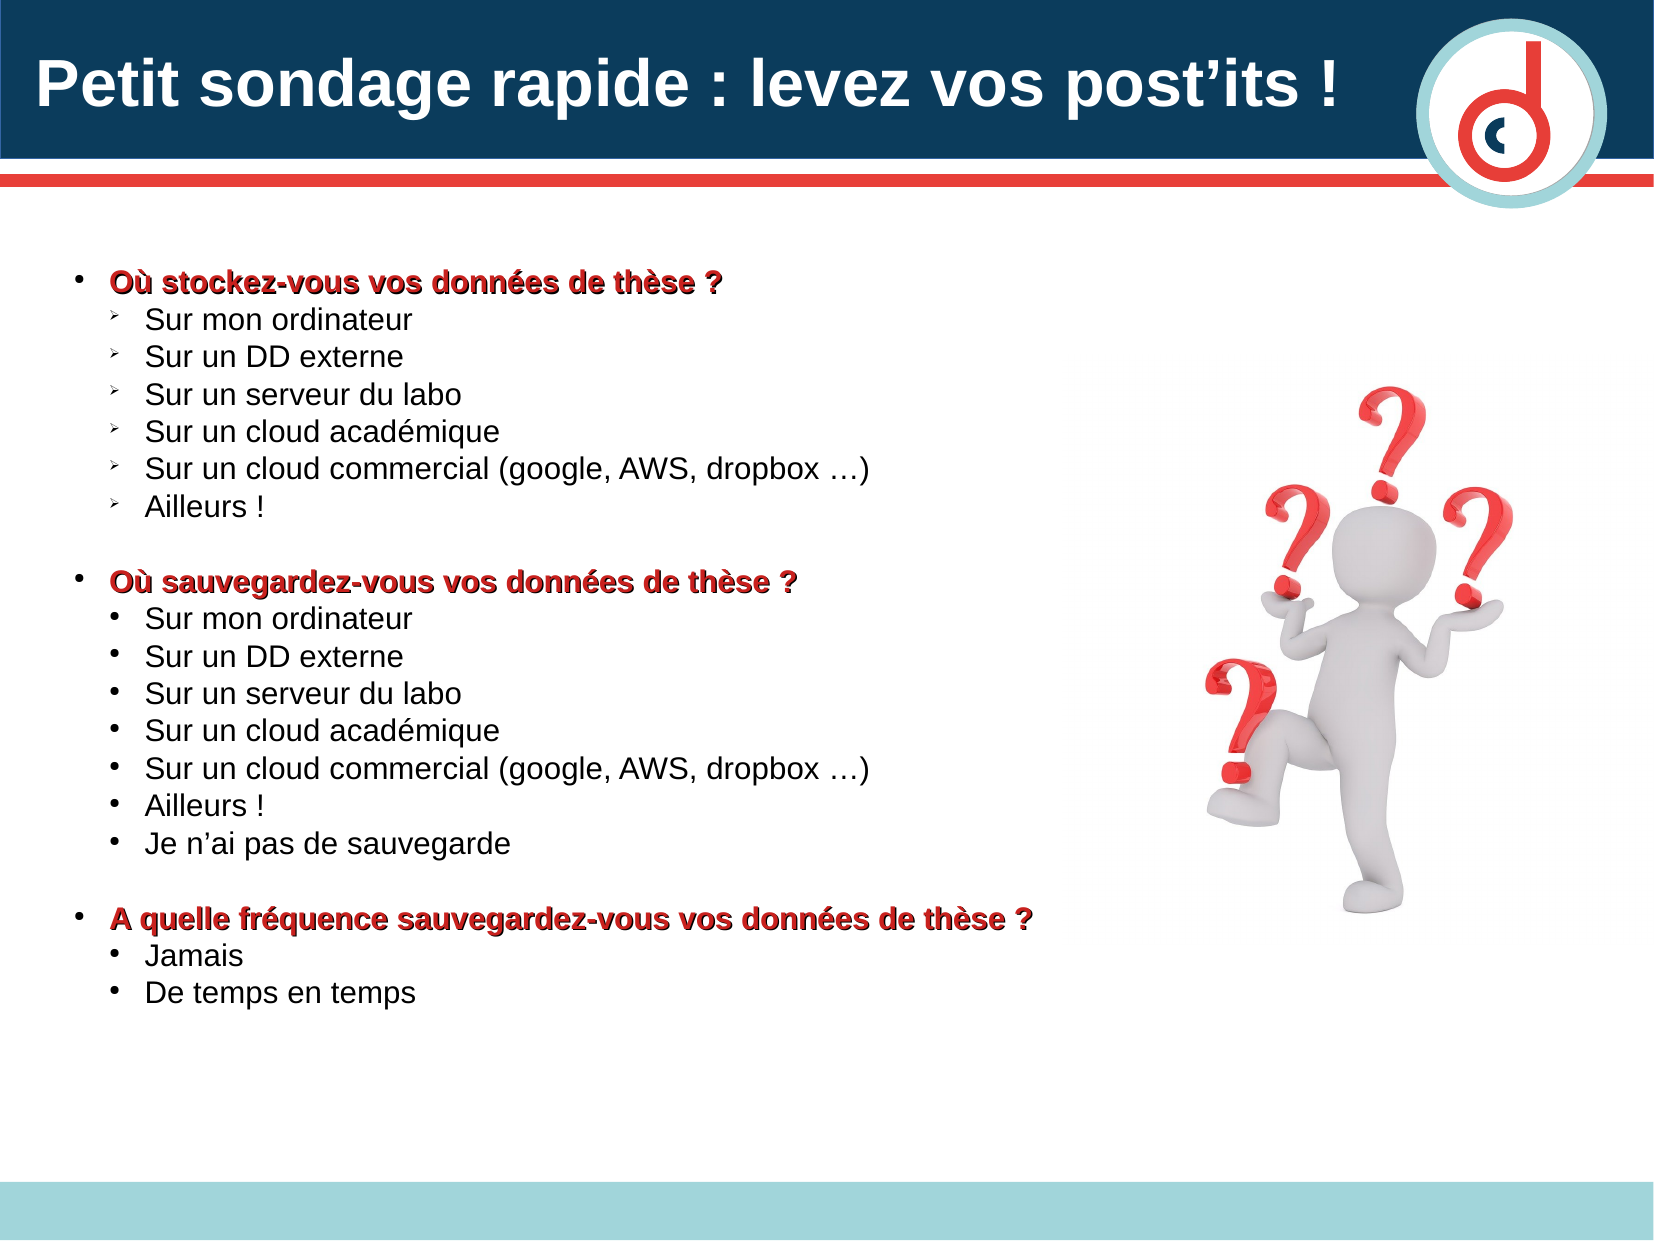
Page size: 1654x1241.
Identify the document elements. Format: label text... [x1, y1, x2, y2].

text_box Où stockez-vous vos données de thèse ? Sur mon ordinateur Sur un DD externe Sur un serveur du labo Sur un cloud académique Sur un cloud commercial (google, AWS, dropbox …) Ailleurs ! Où sauvegardez-vous vos données de thèse ? Sur mon ordinateur Sur un DD externe Sur un serveur du labo Sur un cloud académique Sur un cloud commercial (google, AWS, dropbox …) Ailleurs ! Je n’ai pas de sauvegarde A quelle fréquence sauvegardez-vous vos données de thèse ? Jamais De temps en temps [59, 254, 1595, 1152]
title Petit sondage rapide : levez vos post’its ! [35, 11, 1430, 159]
picture [1062, 354, 1654, 945]
